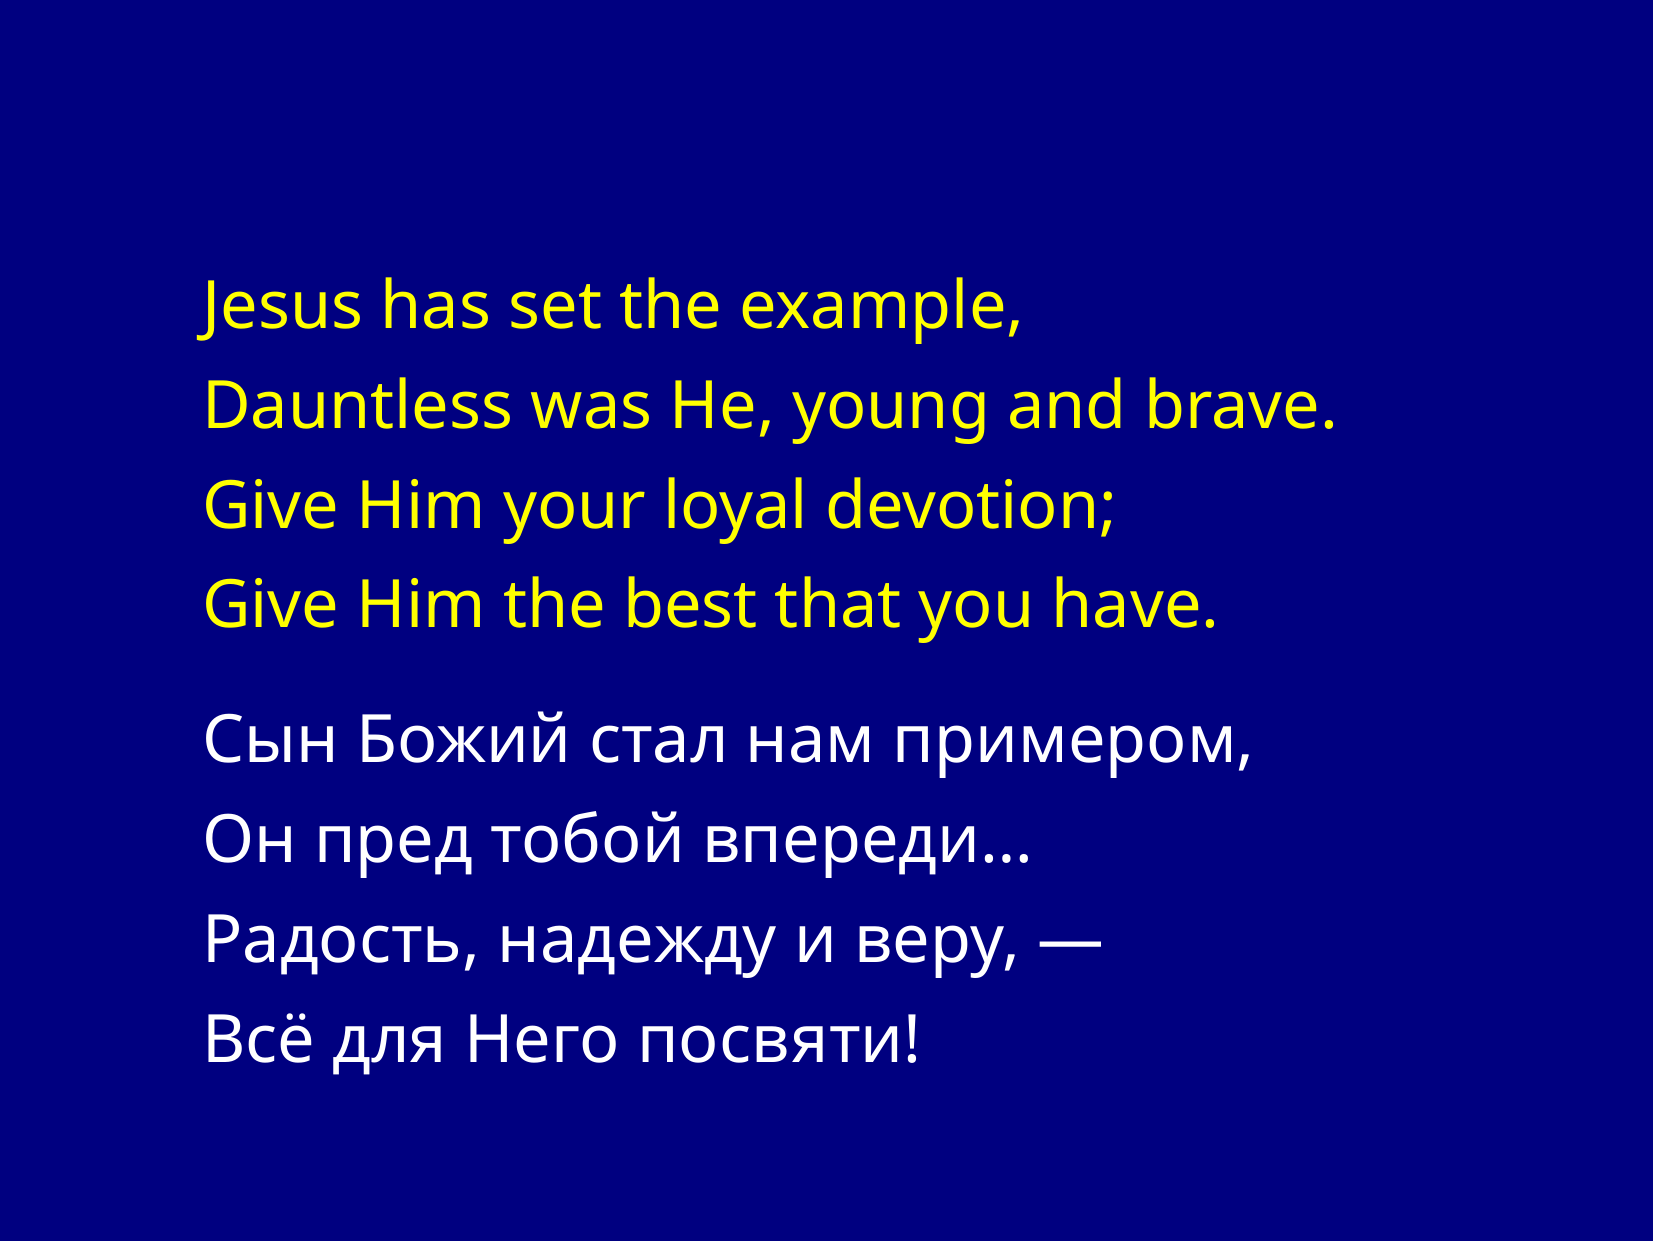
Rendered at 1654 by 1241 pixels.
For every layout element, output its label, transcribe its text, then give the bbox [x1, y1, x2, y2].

text_box Сын Божий стал нам примером, Он пред тобой впереди… Радость, надежду и веру, — Всё для Него посвяти! [75, 675, 1576, 1163]
text_box Jesus has set the example, Dauntless was He, young and brave. Give Him your loyal devotion; Give Him the best that you have. [75, 150, 1576, 638]
